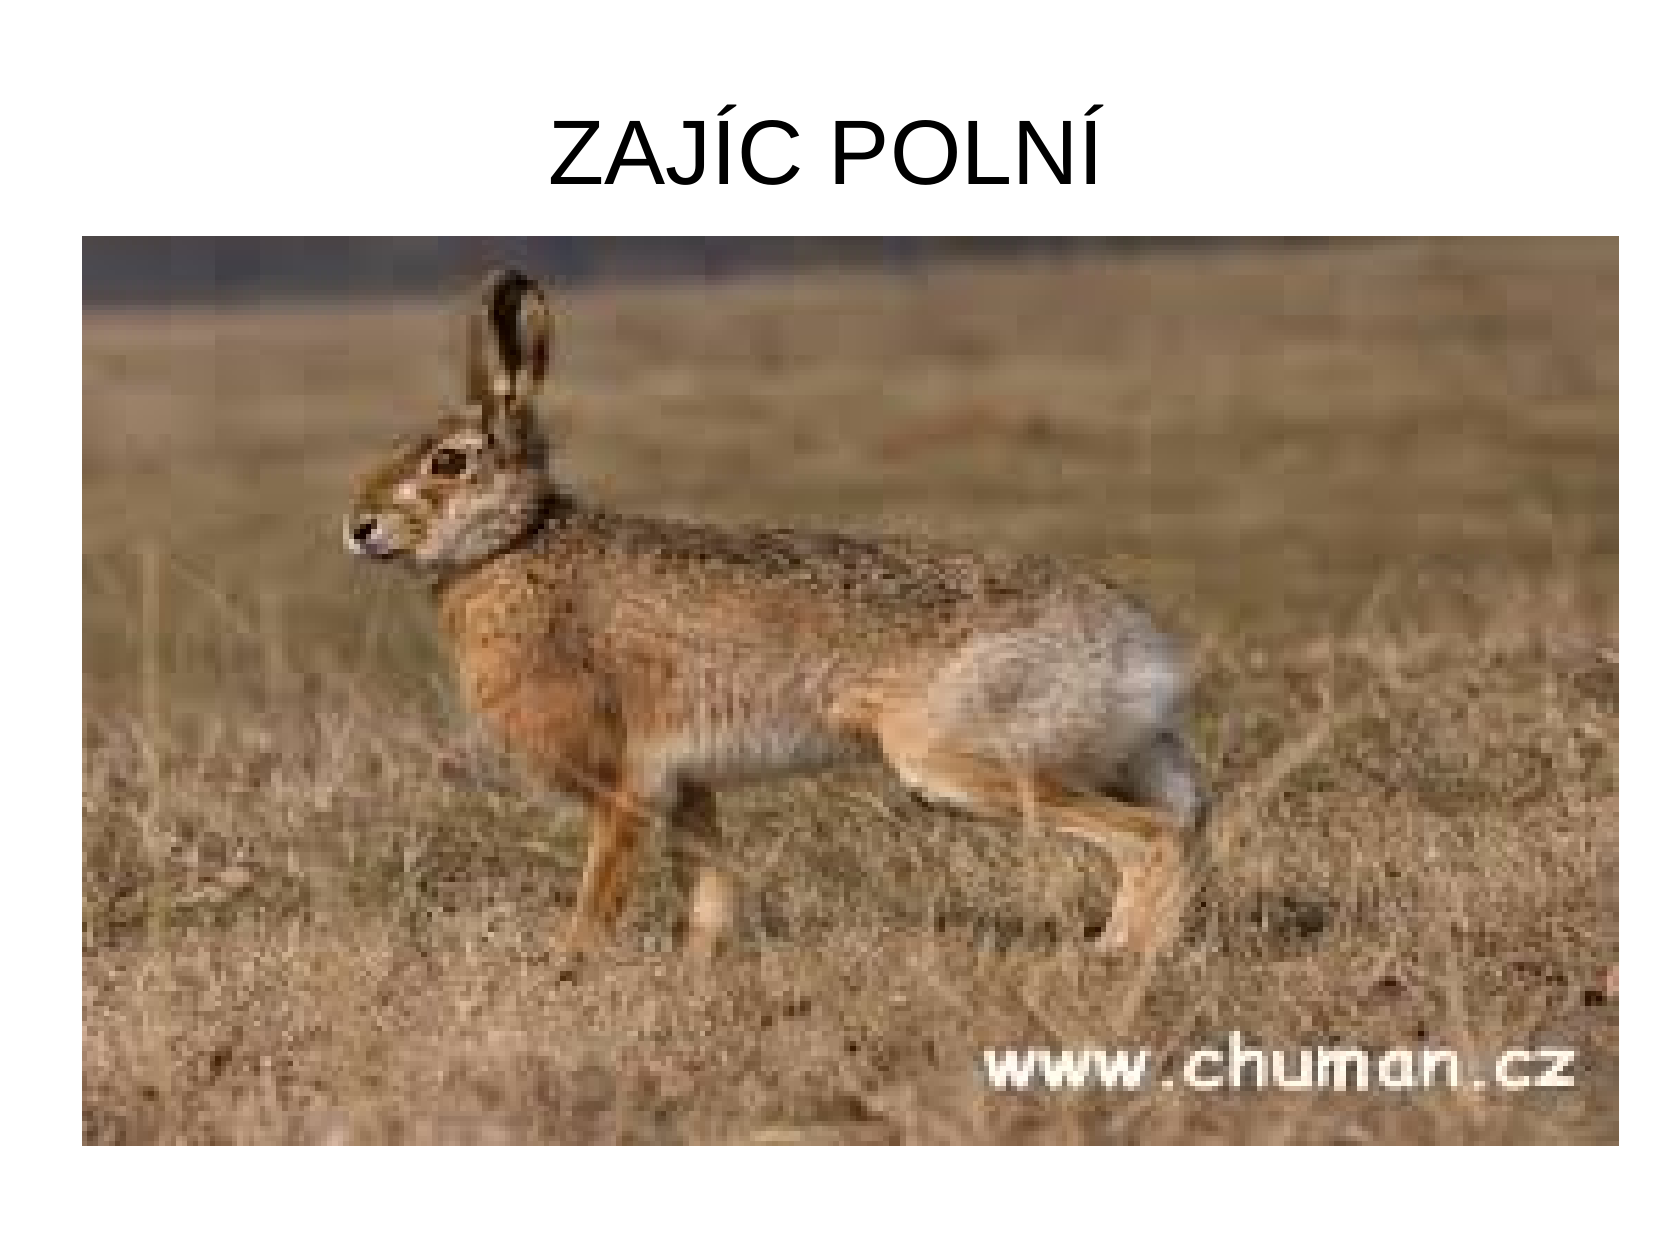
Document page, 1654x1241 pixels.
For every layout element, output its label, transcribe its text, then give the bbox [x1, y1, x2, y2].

picture [82, 236, 1619, 1146]
title ZAJÍC POLNÍ [82, 49, 1571, 236]
